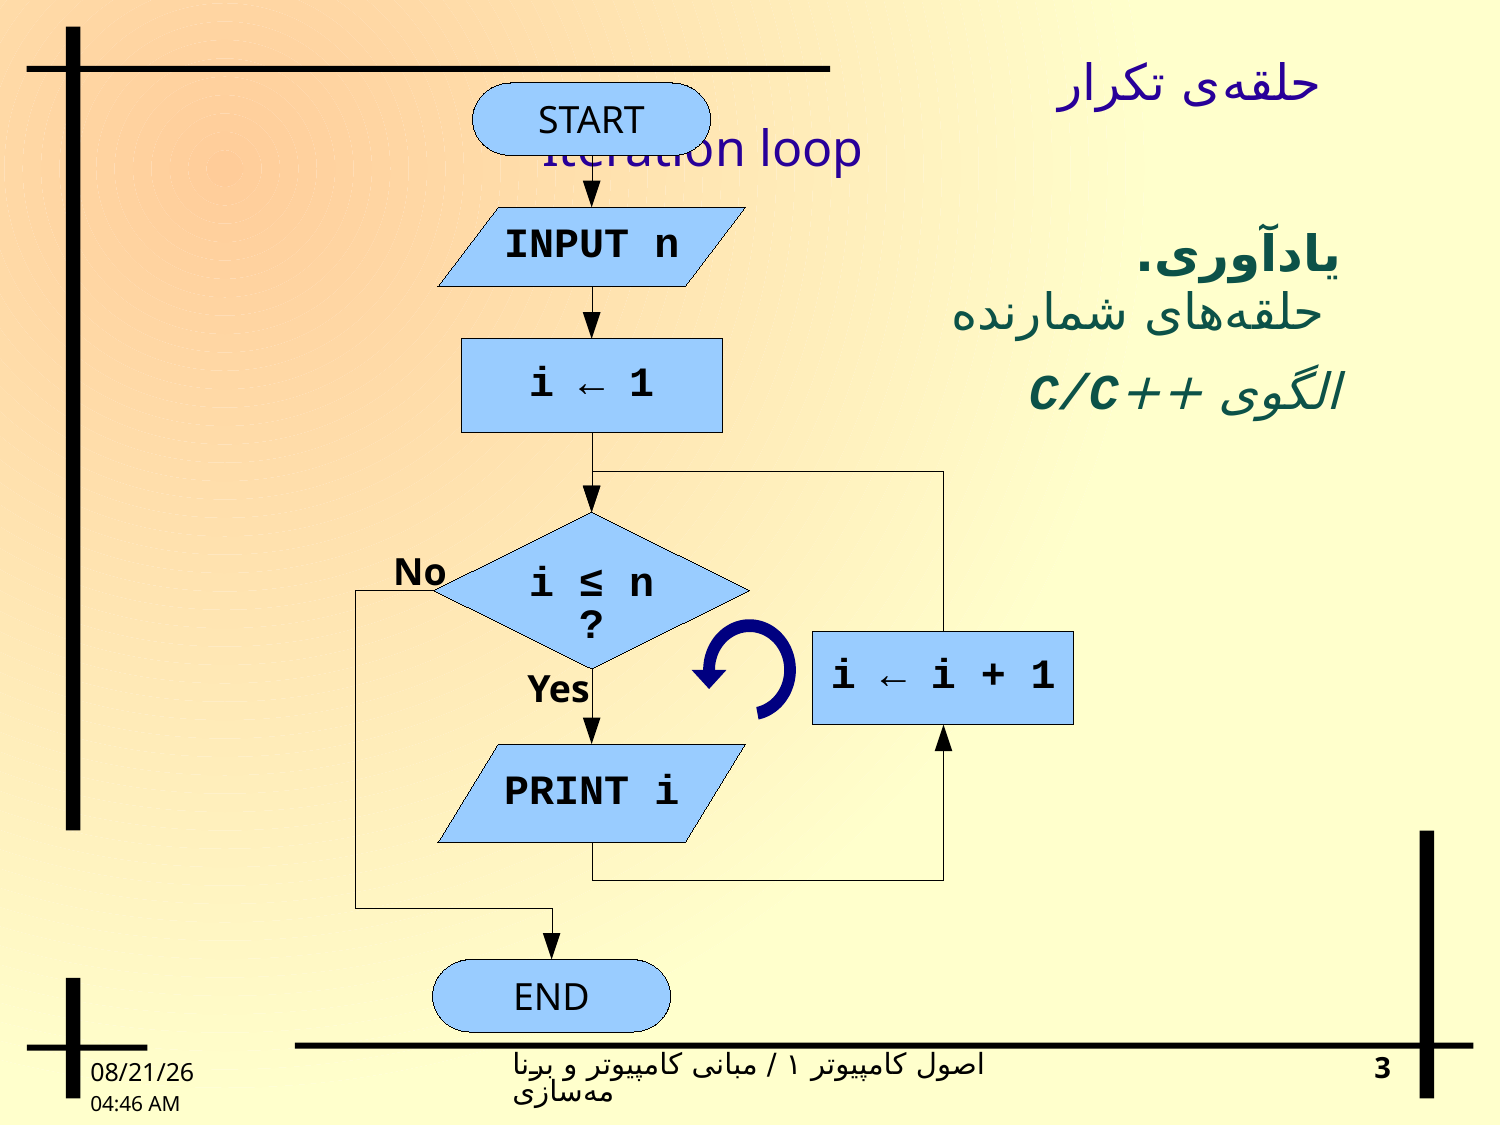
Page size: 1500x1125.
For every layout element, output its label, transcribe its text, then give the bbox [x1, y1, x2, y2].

text_box END [432, 959, 671, 1033]
text_box INPUT n [437, 207, 746, 287]
text_box START [472, 82, 711, 156]
text_box [691, 619, 796, 720]
text_box i ← i + 1 [812, 631, 1074, 725]
text_box Yes [512, 655, 600, 714]
text_box i ← 1 [461, 338, 723, 433]
list یادآوری. حلقه‌های شمارنده الگوی ++C/C [875, 224, 1394, 482]
text_box PRINT i [437, 744, 746, 843]
title حلقه‌ی تکرار Iteration loop [62, 57, 1344, 178]
text_box No [378, 538, 455, 597]
text_box i ≤ n ? [446, 512, 750, 665]
